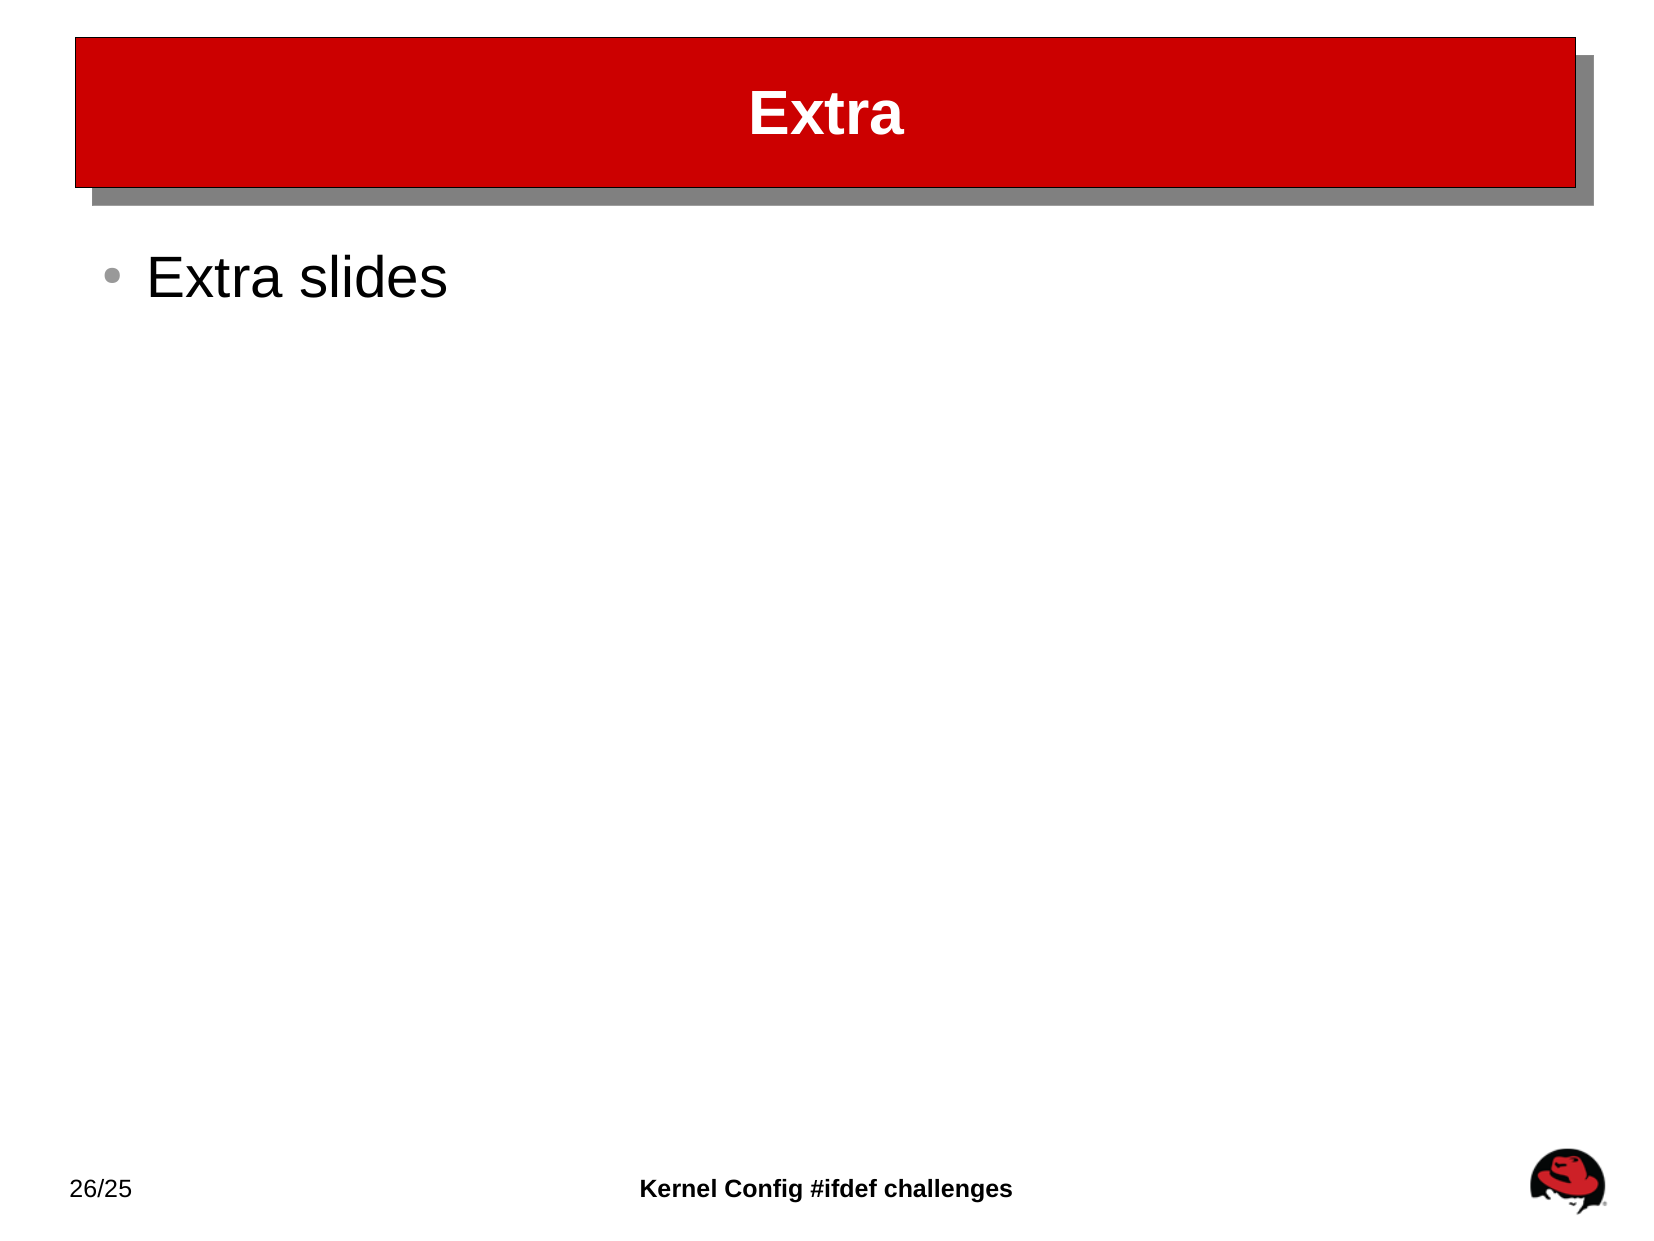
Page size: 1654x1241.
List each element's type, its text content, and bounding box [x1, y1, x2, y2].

title Extra [82, 37, 1571, 188]
list Extra slides [86, 244, 1576, 1039]
picture [1529, 1146, 1613, 1224]
